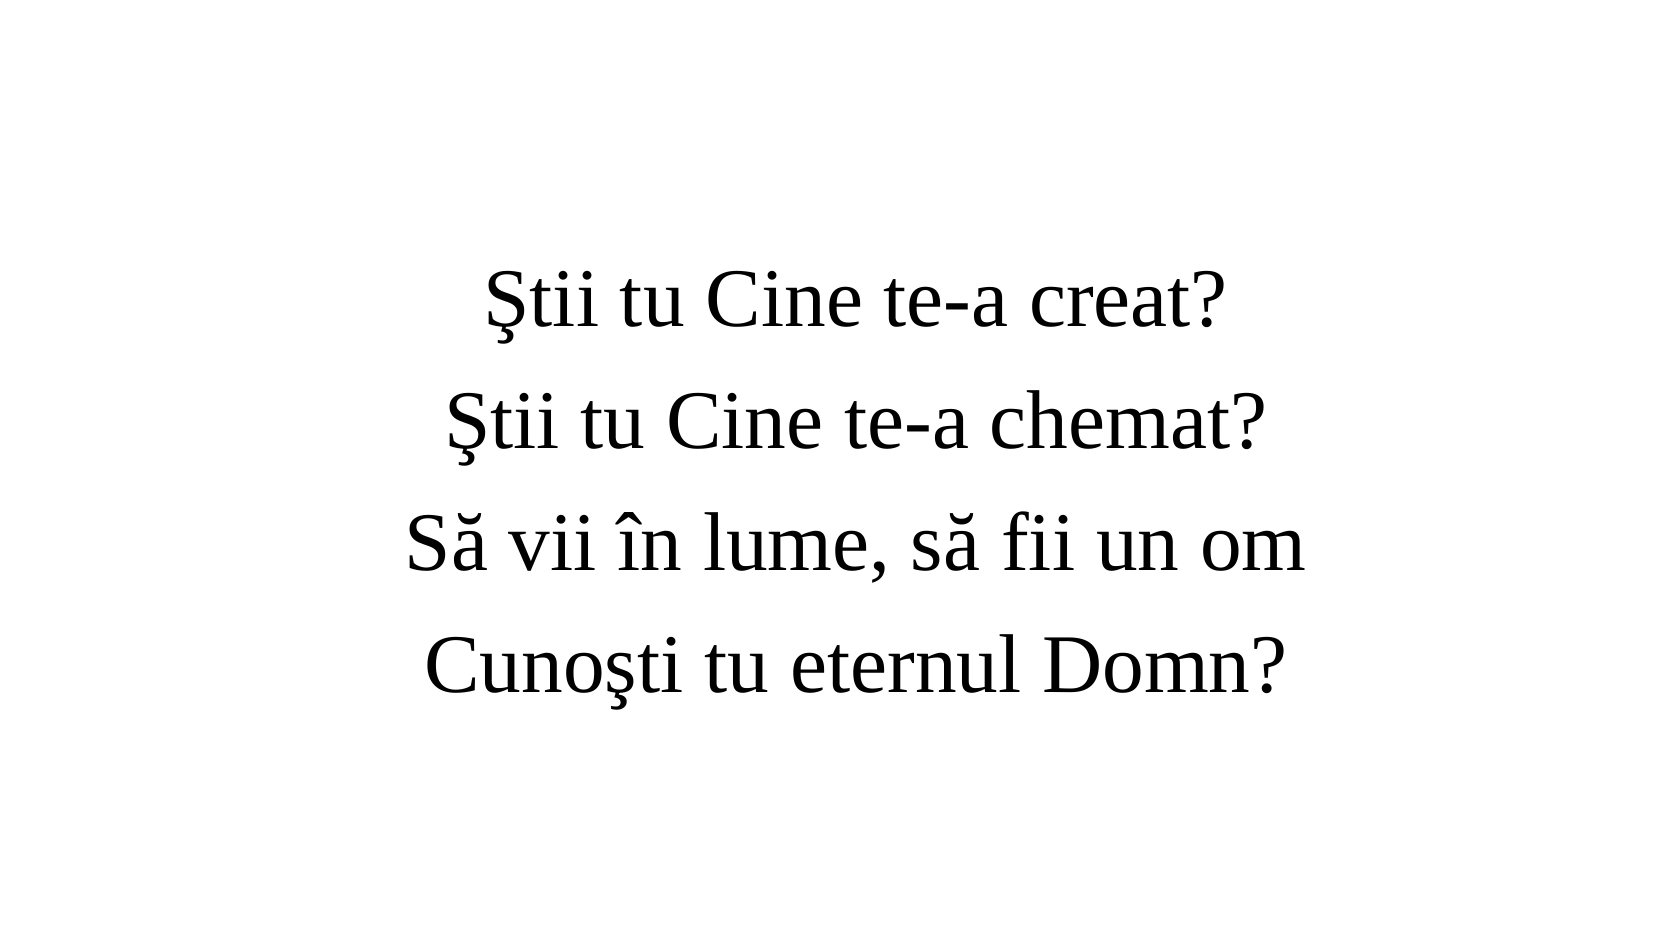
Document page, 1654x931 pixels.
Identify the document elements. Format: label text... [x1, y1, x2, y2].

subtitle Ştii tu Cine te-a creat? Ştii tu Cine te-a chemat? Să vii în lume, să fii un om Cunoşti tu eternul Domn? [153, 239, 1560, 713]
